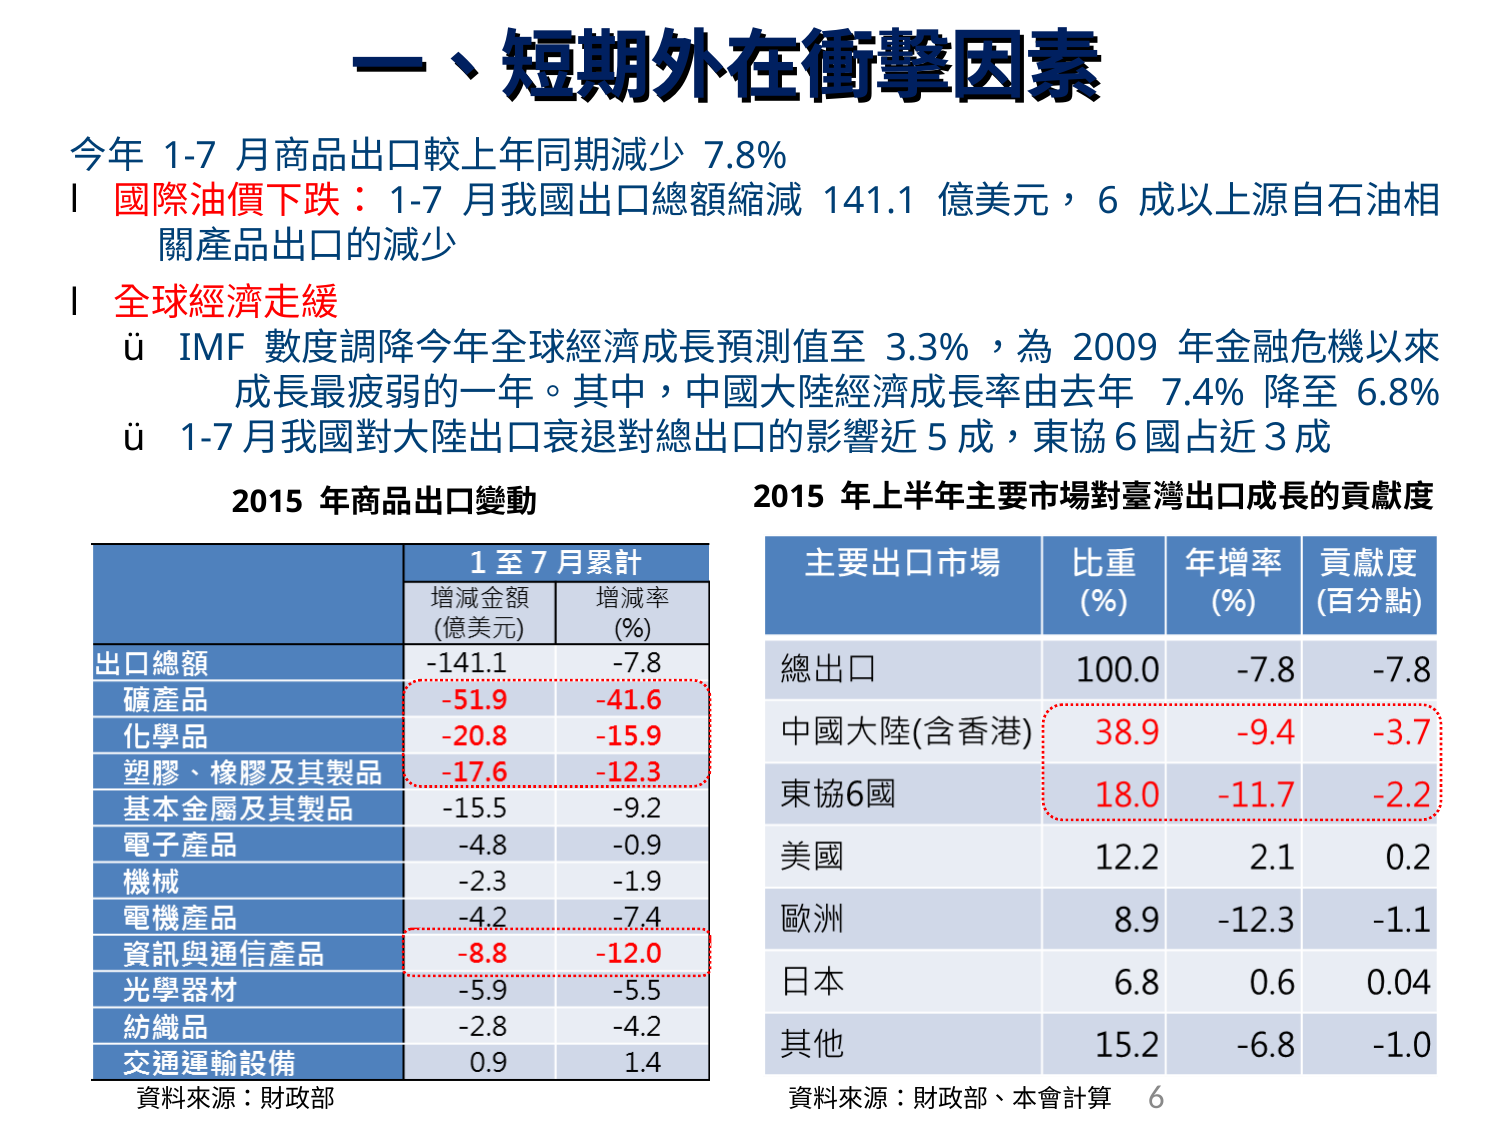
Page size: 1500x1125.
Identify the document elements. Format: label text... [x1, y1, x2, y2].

text_box 資料來源：財政部 [120, 1099, 434, 1121]
picture [91, 536, 710, 1099]
text_box 2015 年商品出口變動 [92, 474, 685, 528]
text_box 2015 年上半年主要市場對臺灣出口成長的貢獻度 [717, 468, 1471, 522]
text_box 資料來源：財政部、本會計算 [773, 1086, 1258, 1121]
picture [763, 532, 1438, 1086]
title 一、短期外在衝擊因素 [10, 4, 1441, 147]
text_box 今年 1-7 月商品出口較上年同期減少 7.8% 國際油價下跌：1-7 月我國出口總額縮減 141.1 億美元，6 成以上源自石油相關產品出口的減少 全球經濟走緩 IMF 數度調降今年全球經濟成長預測值至 3.3%，為 2009 年金融危機以來成長最疲弱的一年。其中，中國大陸經濟成長率由去年 7.4% 降至 6.8% 1-7月我國對大陸出口衰退對總出口的影響近5成，東協６國占近３成 [69, 130, 1441, 469]
text_box 6 [1132, 1065, 1483, 1125]
